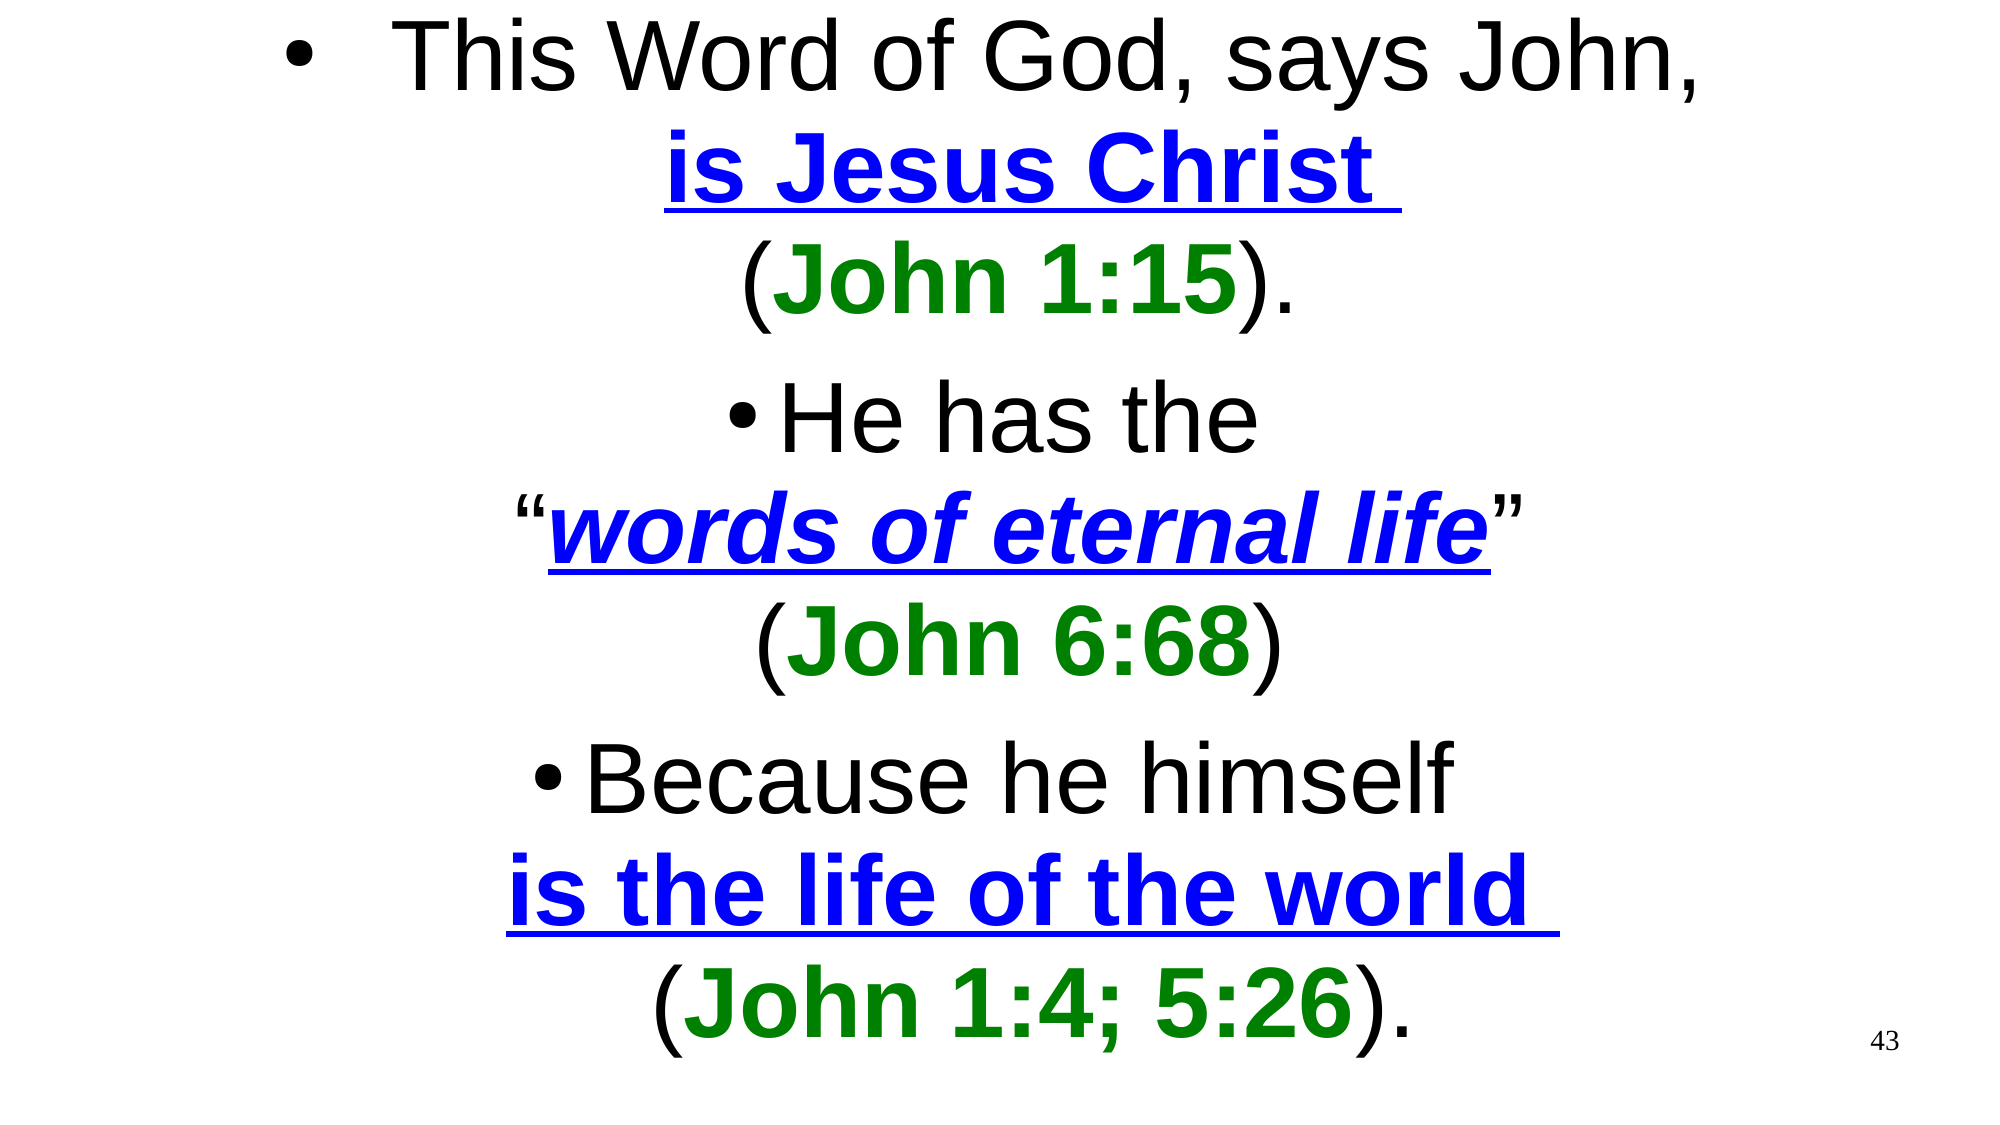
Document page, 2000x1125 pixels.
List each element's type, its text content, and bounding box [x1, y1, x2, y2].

list This Word of God, says John, is Jesus Christ (John 1:15). He has the “words of eternal life” (John 6:68) Because he himself is the life of the world (John 1:4; 5:26). [0, 0, 1996, 1123]
